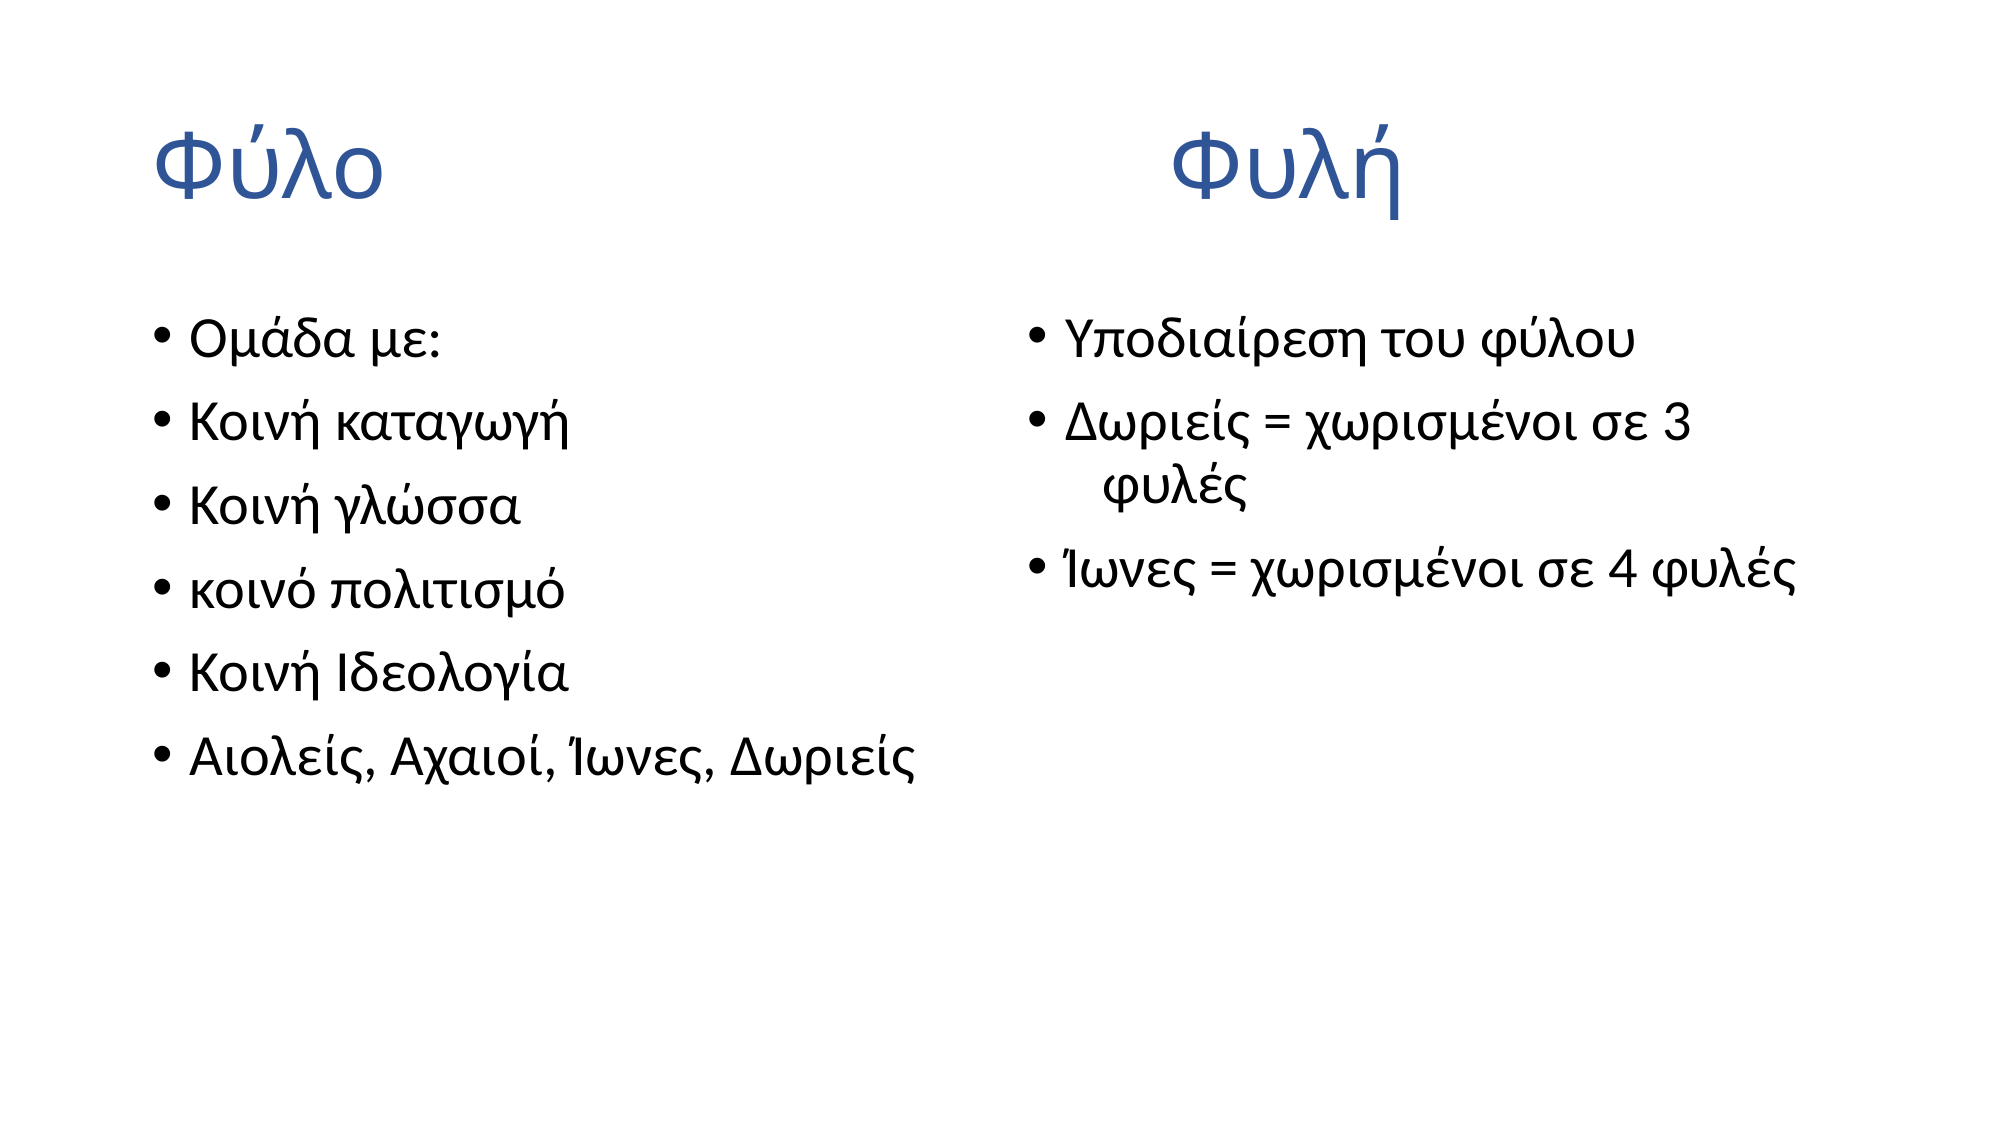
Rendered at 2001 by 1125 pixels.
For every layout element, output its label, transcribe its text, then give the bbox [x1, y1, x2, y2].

list Ομάδα με: Κοινή καταγωγή Κοινή γλώσσα κοινό πολιτισμό Κοινή Ιδεολογία Αιολείς, Αχαιοί, Ίωνες, Δωριείς [137, 299, 988, 1014]
list Υποδιαίρεση του φύλου Δωριείς = χωρισμένοι σε 3 φυλές Ίωνες = χωρισμένοι σε 4 φυλές [1012, 299, 1863, 1014]
title Φύλο Φυλή [137, 59, 1863, 278]
